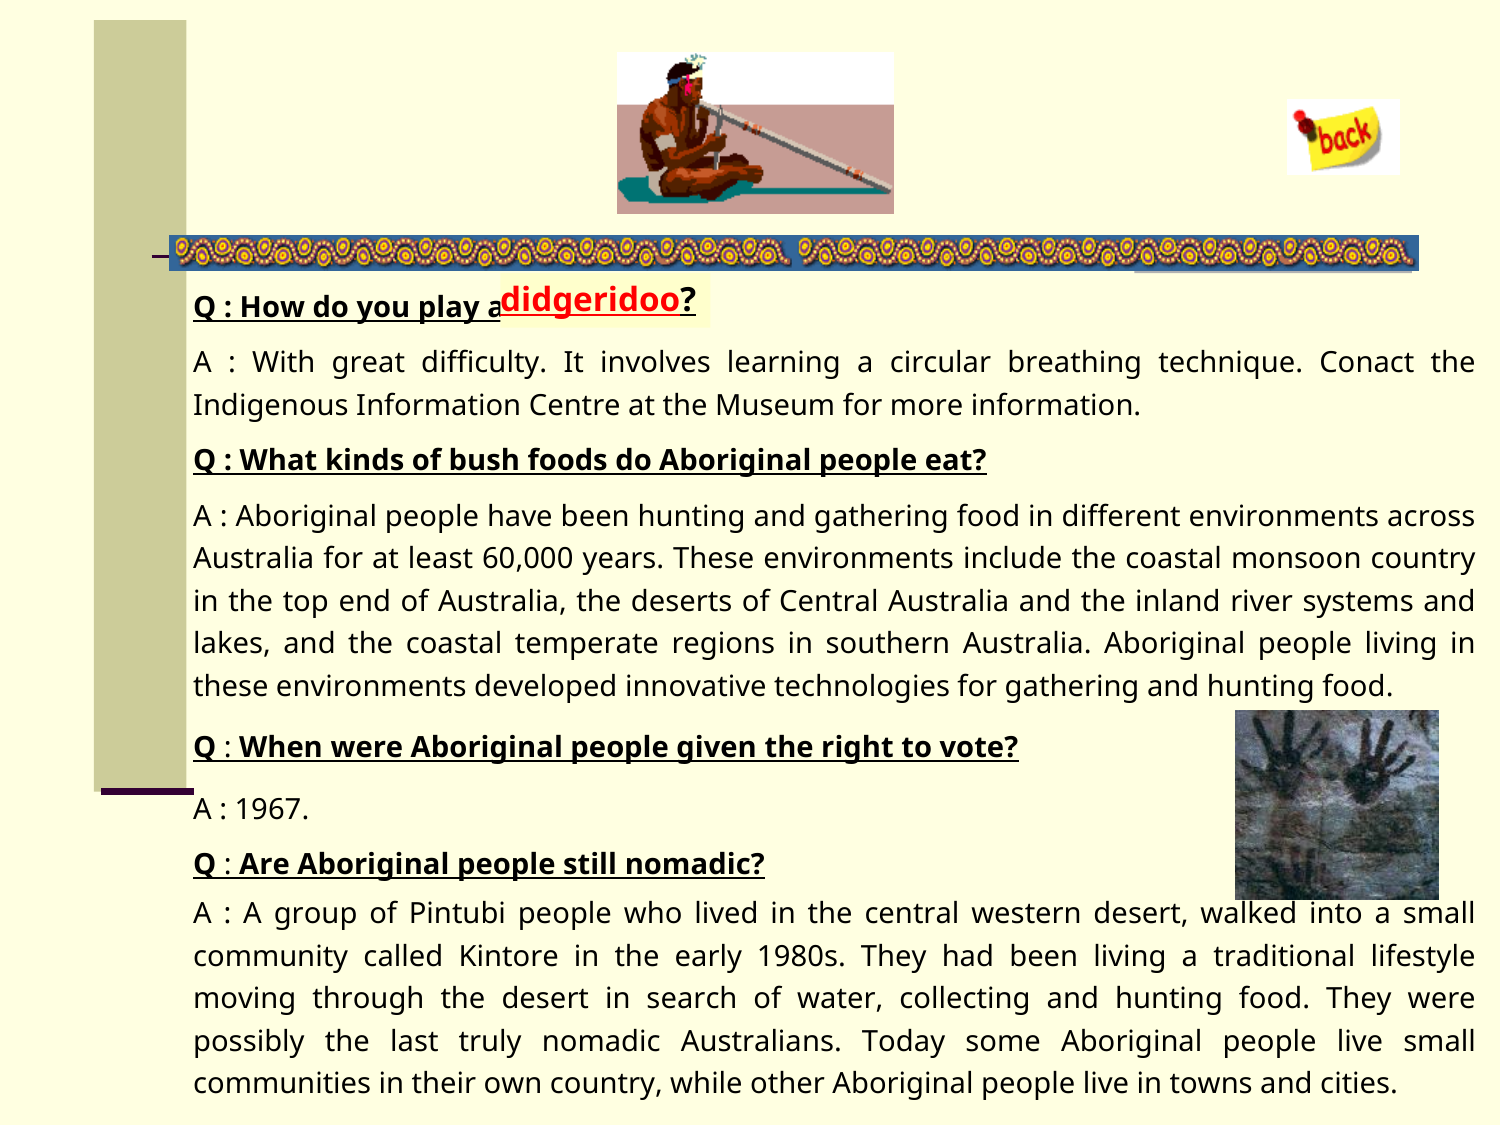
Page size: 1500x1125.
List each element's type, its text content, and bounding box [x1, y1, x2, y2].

text_box Q : How do you play a didgeridoo? A : With great difficulty. It involves learning a circular breathing technique. Conact the Indigenous Information Centre at the Museum for more information. Q : What kinds of bush foods do Aboriginal people eat? A : Aboriginal people have been hunting and gathering food in different environments across Australia for at least 60,000 years. These environments include the coastal monsoon country in the top end of Australia, the deserts of Central Australia and the inland river systems and lakes, and the coastal temperate regions in southern Australia. Aboriginal people living in these environments developed innovative technologies for gathering and hunting food. Q : When were Aboriginal people given the right to vote? A : 1967. Q : Are Aboriginal people still nomadic? A : A group of Pintubi people who lived in the central western desert, walked into a small community called Kintore in the early 1980s. They had been living a traditional lifestyle moving through the desert in search of water, collecting and hunting food. They were possibly the last truly nomadic Australians. Today some Aboriginal people live small communities in their own country, while other Aboriginal people live in towns and cities. [193, 283, 1478, 1125]
text_box didgeridoo? [500, 272, 711, 328]
picture [1287, 99, 1400, 175]
picture [617, 52, 894, 214]
picture [1235, 710, 1439, 900]
picture [169, 235, 1419, 271]
